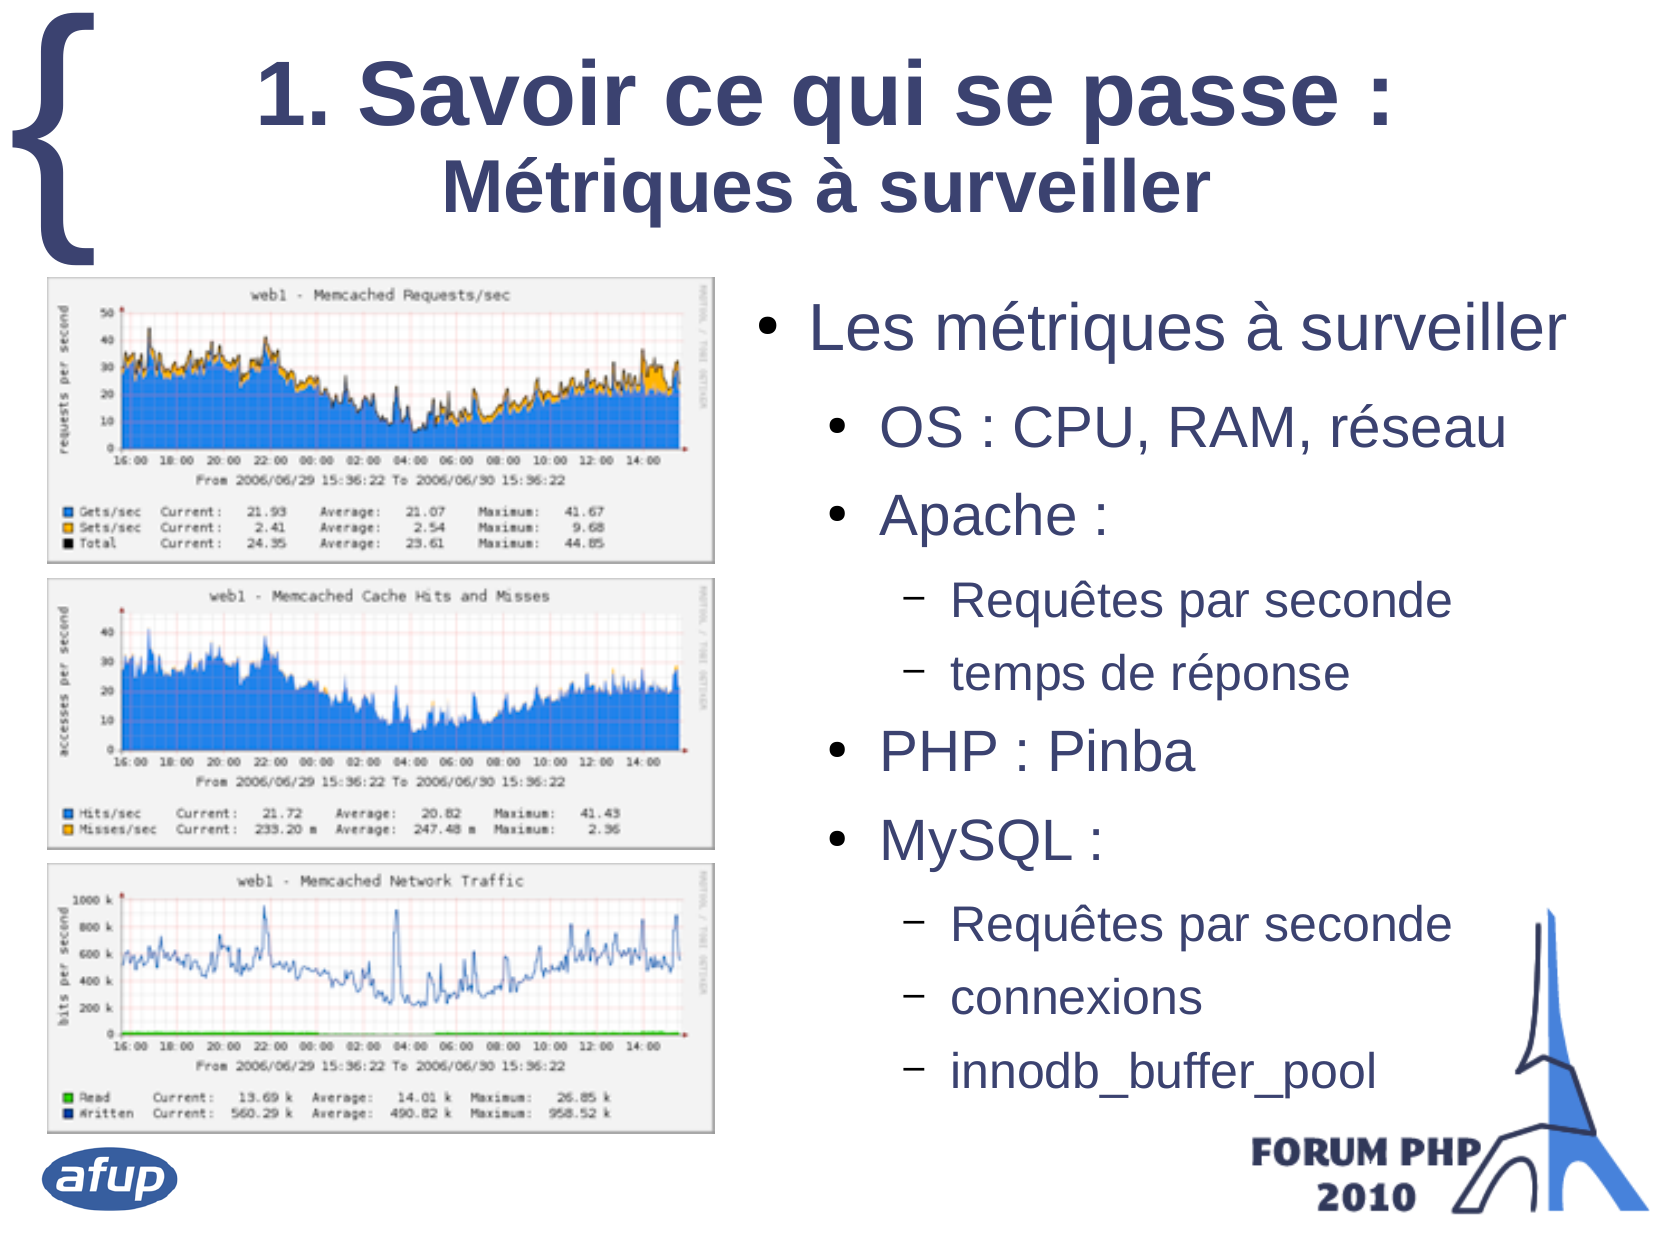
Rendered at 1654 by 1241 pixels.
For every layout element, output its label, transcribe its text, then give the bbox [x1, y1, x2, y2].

title 1. Savoir ce qui se passe : Métriques à surveiller [82, 31, 1571, 239]
picture [1240, 872, 1650, 1241]
picture [47, 578, 715, 850]
list Les métriques à surveiller OS : CPU, RAM, réseau Apache : Requêtes par seconde temps de réponse PHP : Pinba MySQL : Requêtes par seconde connexions innodb_buffer_pool [738, 290, 1625, 1098]
picture [41, 1146, 178, 1211]
picture [47, 277, 715, 564]
picture [47, 863, 715, 1134]
